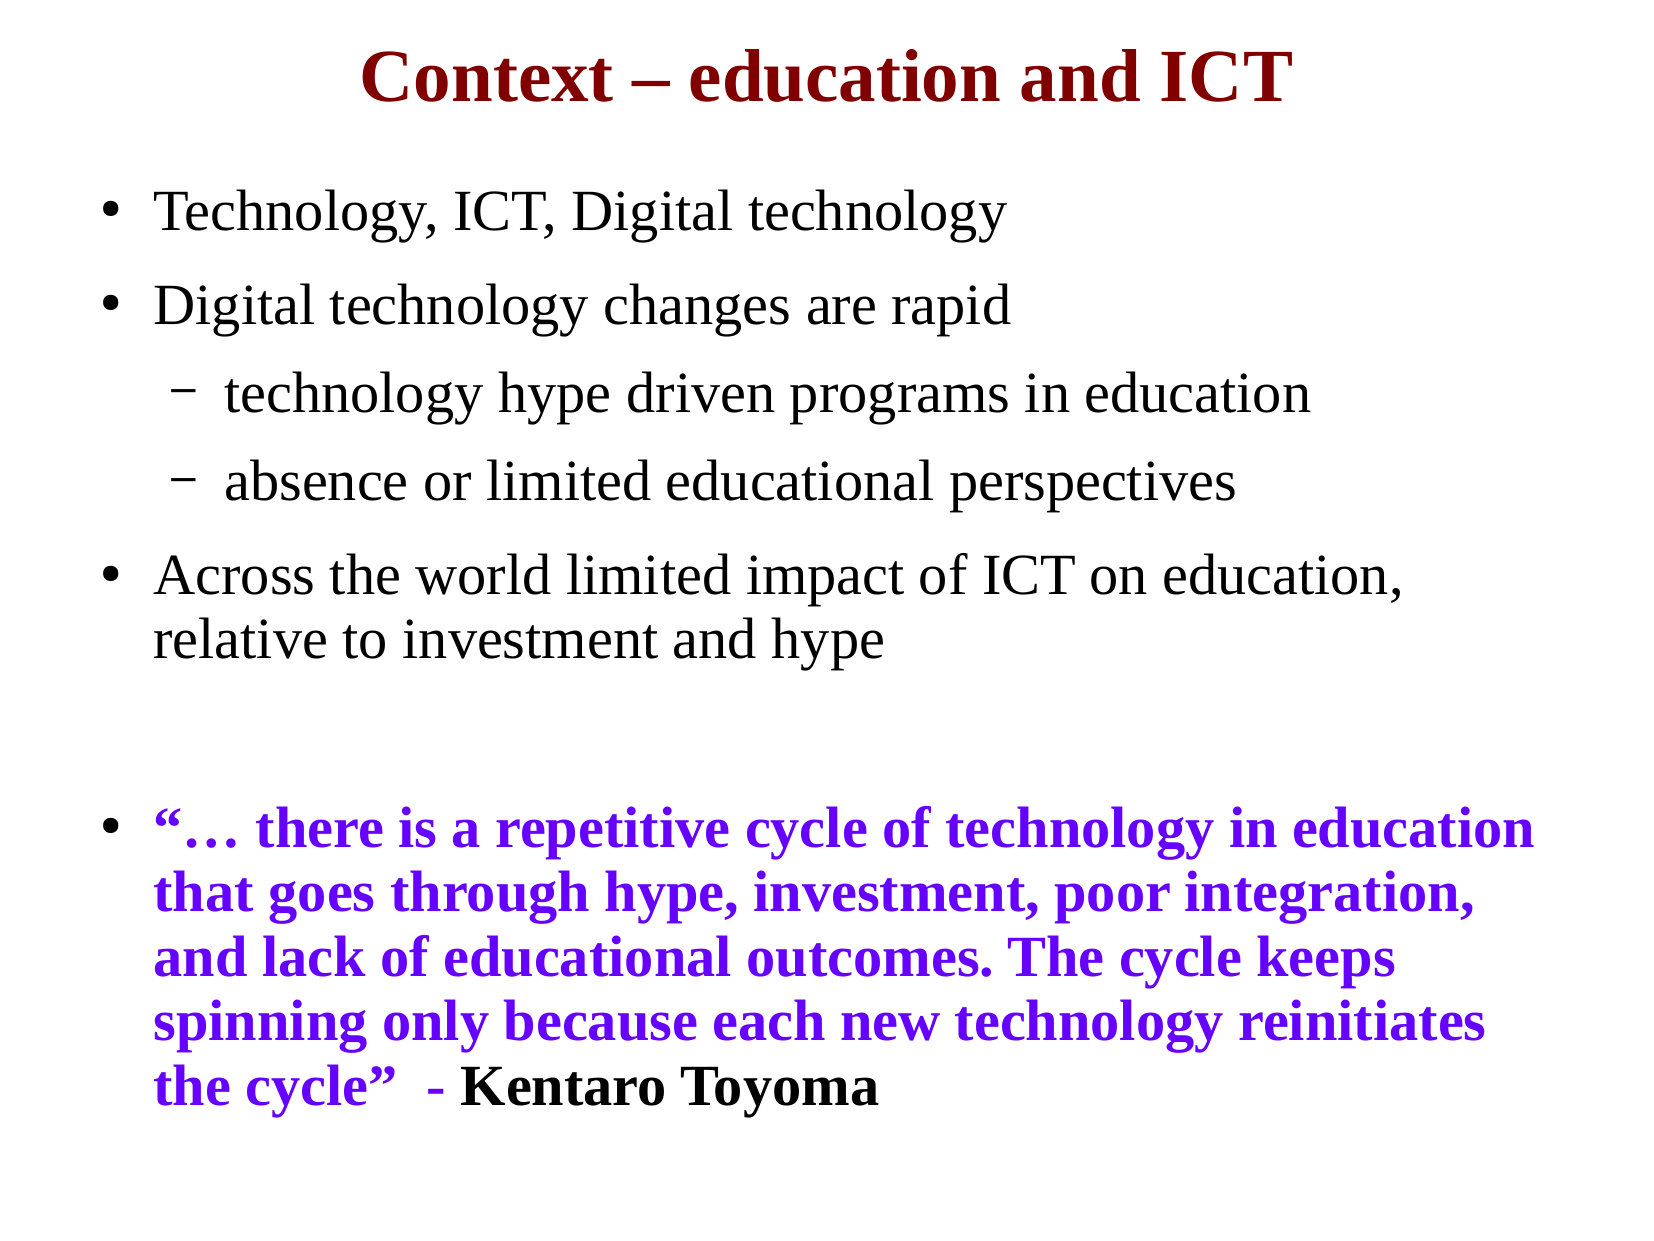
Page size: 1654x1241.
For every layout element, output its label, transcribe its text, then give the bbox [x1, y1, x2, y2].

list Technology, ICT, Digital technology Digital technology changes are rapid technology hype driven programs in education absence or limited educational perspectives Across the world limited impact of ICT on education, relative to investment and hype “… there is a repetitive cycle of technology in education that goes through hype, investment, poor integration, and lack of educational outcomes. The cycle keeps spinning only because each new technology reinitiates the cycle” - Kentaro Toyoma [82, 177, 1571, 1156]
title Context – education and ICT [82, 8, 1571, 145]
